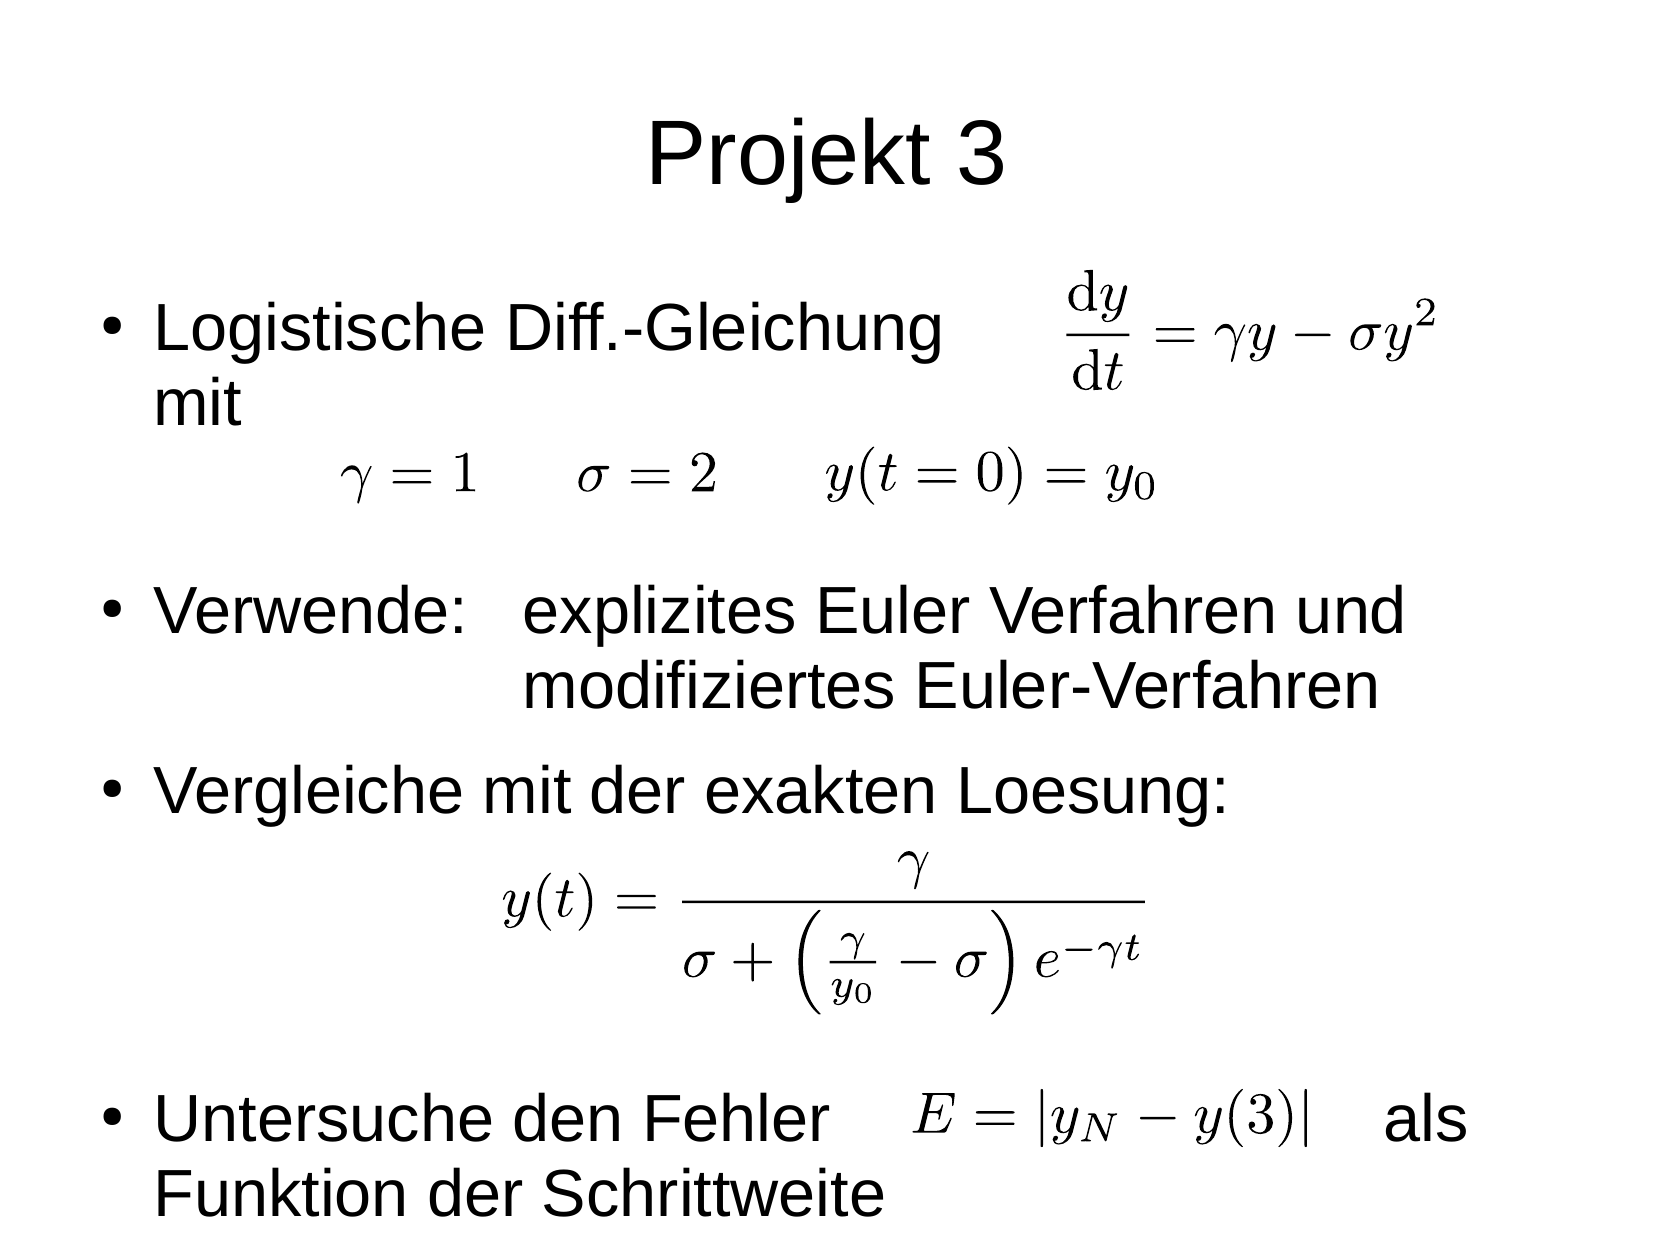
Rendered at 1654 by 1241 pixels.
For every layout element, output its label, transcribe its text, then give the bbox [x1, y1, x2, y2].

text_box [910, 1088, 1314, 1148]
text_box [824, 446, 1157, 505]
text_box [1066, 269, 1437, 391]
text_box [501, 851, 1145, 1015]
text_box [576, 452, 718, 492]
text_box [339, 452, 480, 504]
list Logistische Diff.-Gleichung mit Verwende: explizites Euler Verfahren und modifiziertes Euler-Verfahren Vergleiche mit der exakten Loesung: Untersuche den Fehler als Funktion der Schrittweite [82, 290, 1571, 1229]
title Projekt 3 [82, 49, 1571, 257]
